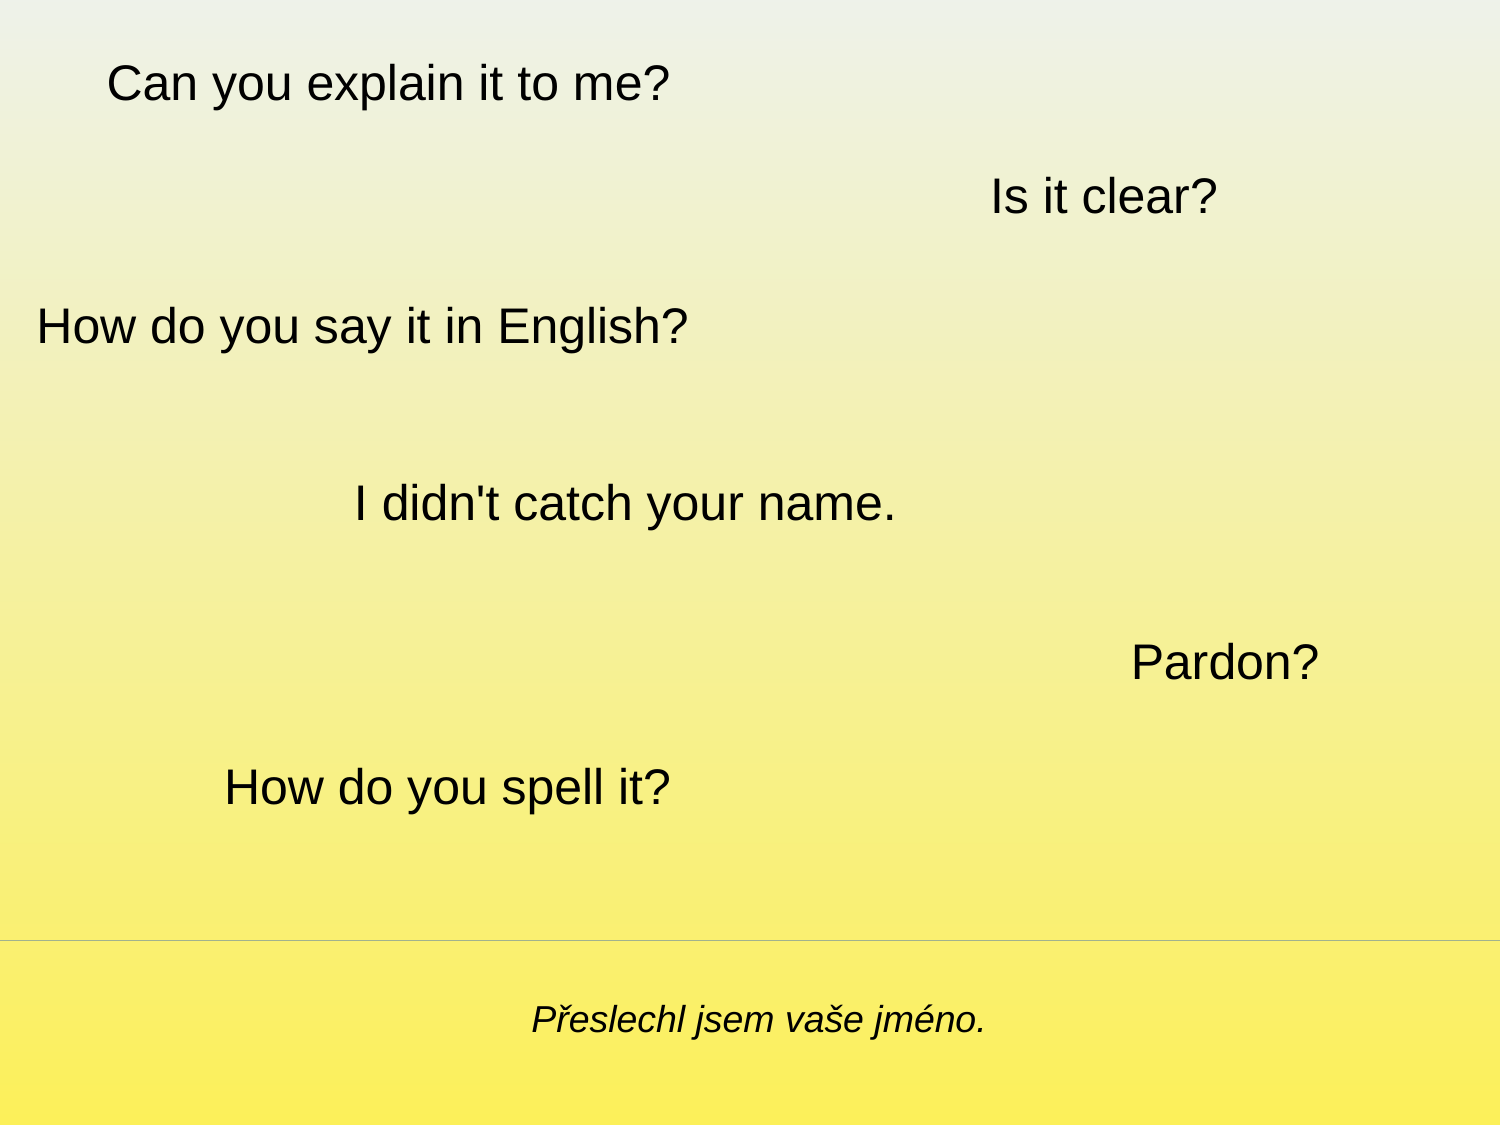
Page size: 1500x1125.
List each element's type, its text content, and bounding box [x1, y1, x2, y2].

text_box How do you say it in English? [21, 285, 704, 362]
text_box Přeslechl jsem vaše jméno. [516, 987, 1002, 1049]
text_box Is it clear? [975, 155, 1233, 232]
text_box Can you explain it to me? [91, 42, 686, 119]
text_box How do you spell it? [209, 746, 687, 823]
text_box I didn't catch your name. [339, 462, 913, 539]
text_box Pardon? [1116, 621, 1500, 698]
